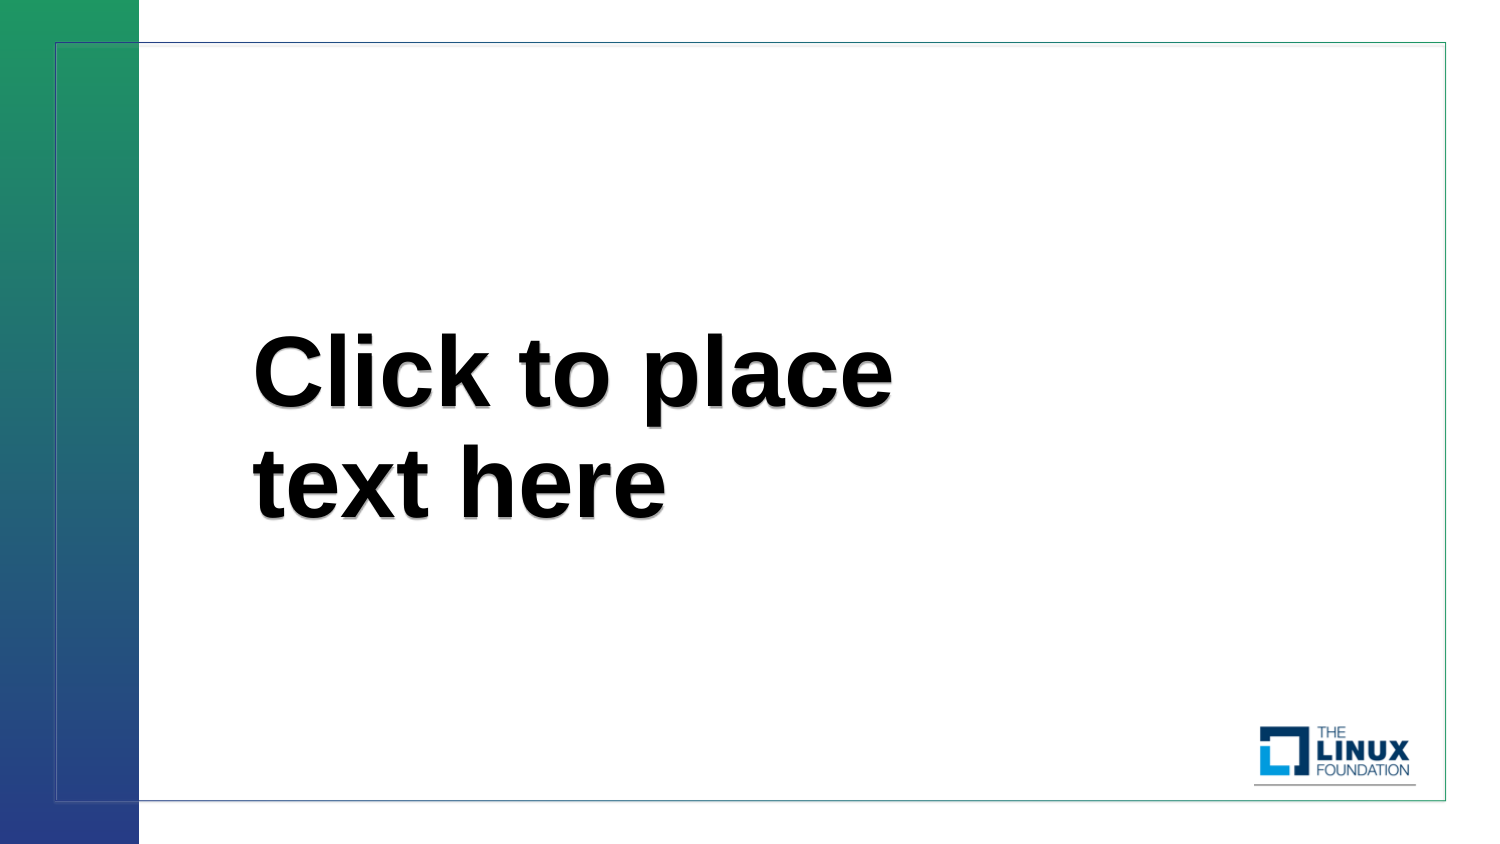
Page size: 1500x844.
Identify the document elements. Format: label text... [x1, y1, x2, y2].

picture [1254, 719, 1418, 785]
list Click to place text here [193, 188, 1324, 666]
